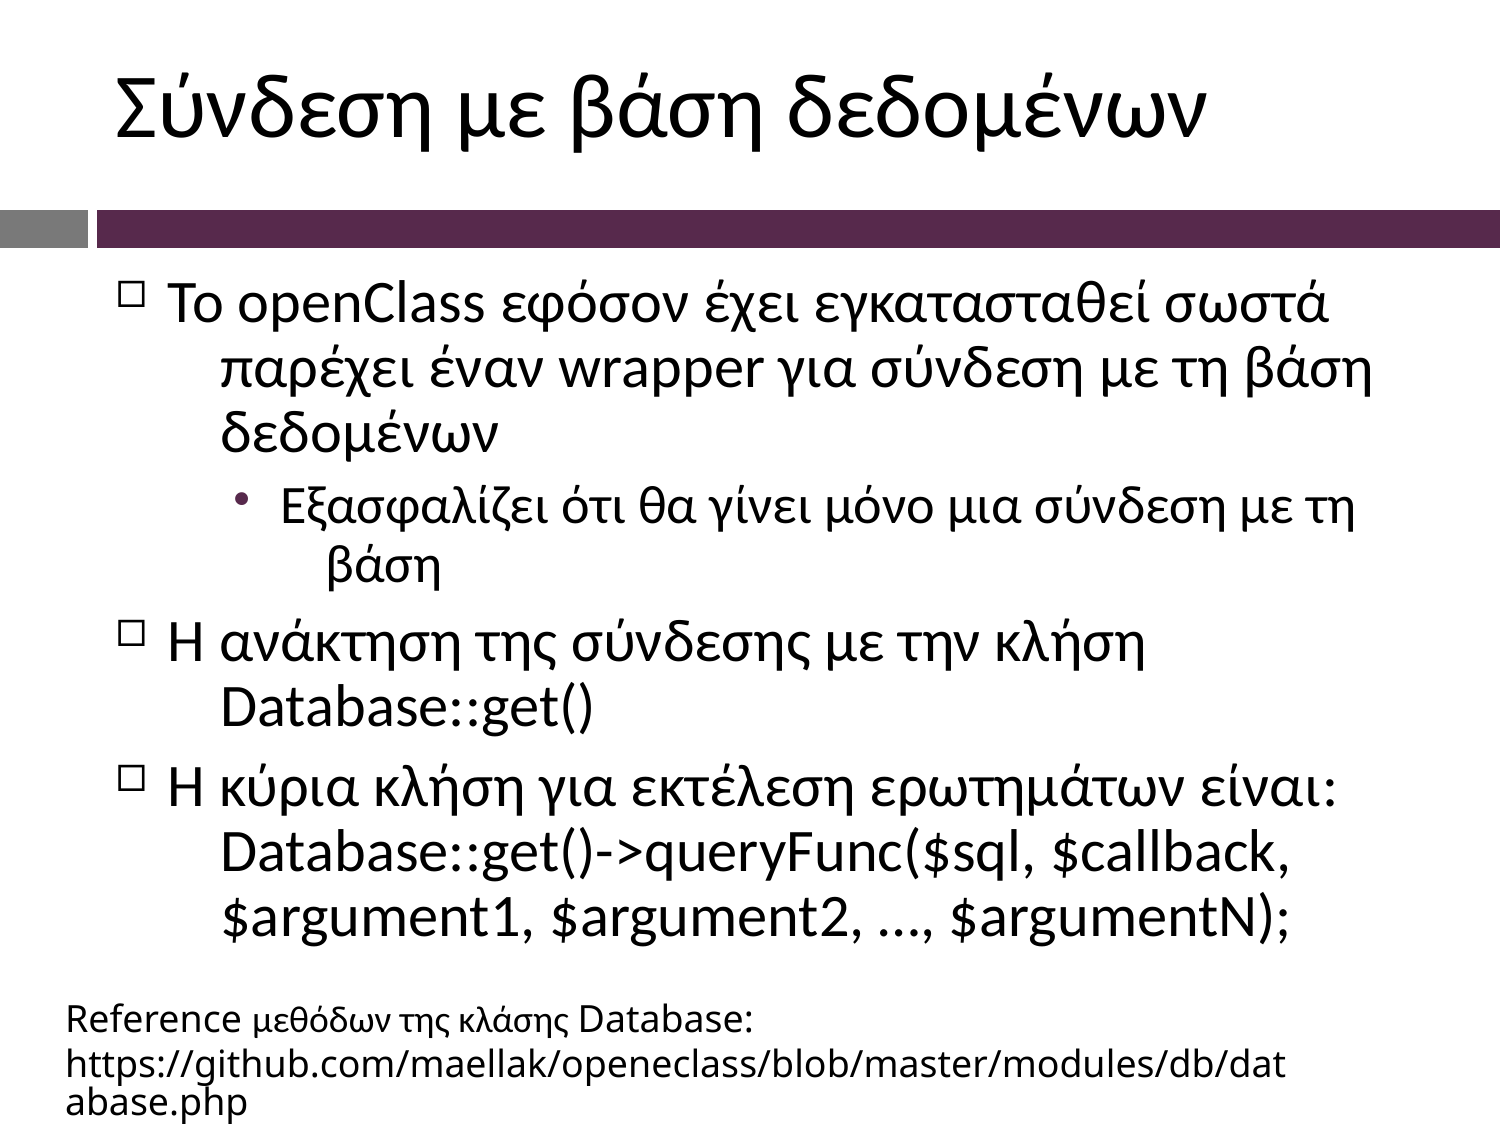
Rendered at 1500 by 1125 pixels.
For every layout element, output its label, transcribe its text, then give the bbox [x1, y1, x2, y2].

list Το openClass εφόσον έχει εγκατασταθεί σωστά παρέχει έναν wrapper για σύνδεση με τη βάση δεδομένων Εξασφαλίζει ότι θα γίνει μόνο μια σύνδεση με τη βάση Η ανάκτηση της σύνδεσης με την κλήση Database::get() Η κύρια κλήση για εκτέλεση ερωτημάτων είναι: Database::get()->queryFunc($sql, $callback, $argument1, $argument2, …, $argumentN); [100, 262, 1438, 1000]
text_box Reference μεθόδων της κλάσης Database: https://github.com/maellak/openeclass/blob/master/modules/db/database.php [50, 987, 1313, 1094]
title Σύνδεση με βάση δεδομένων [100, 19, 1438, 182]
